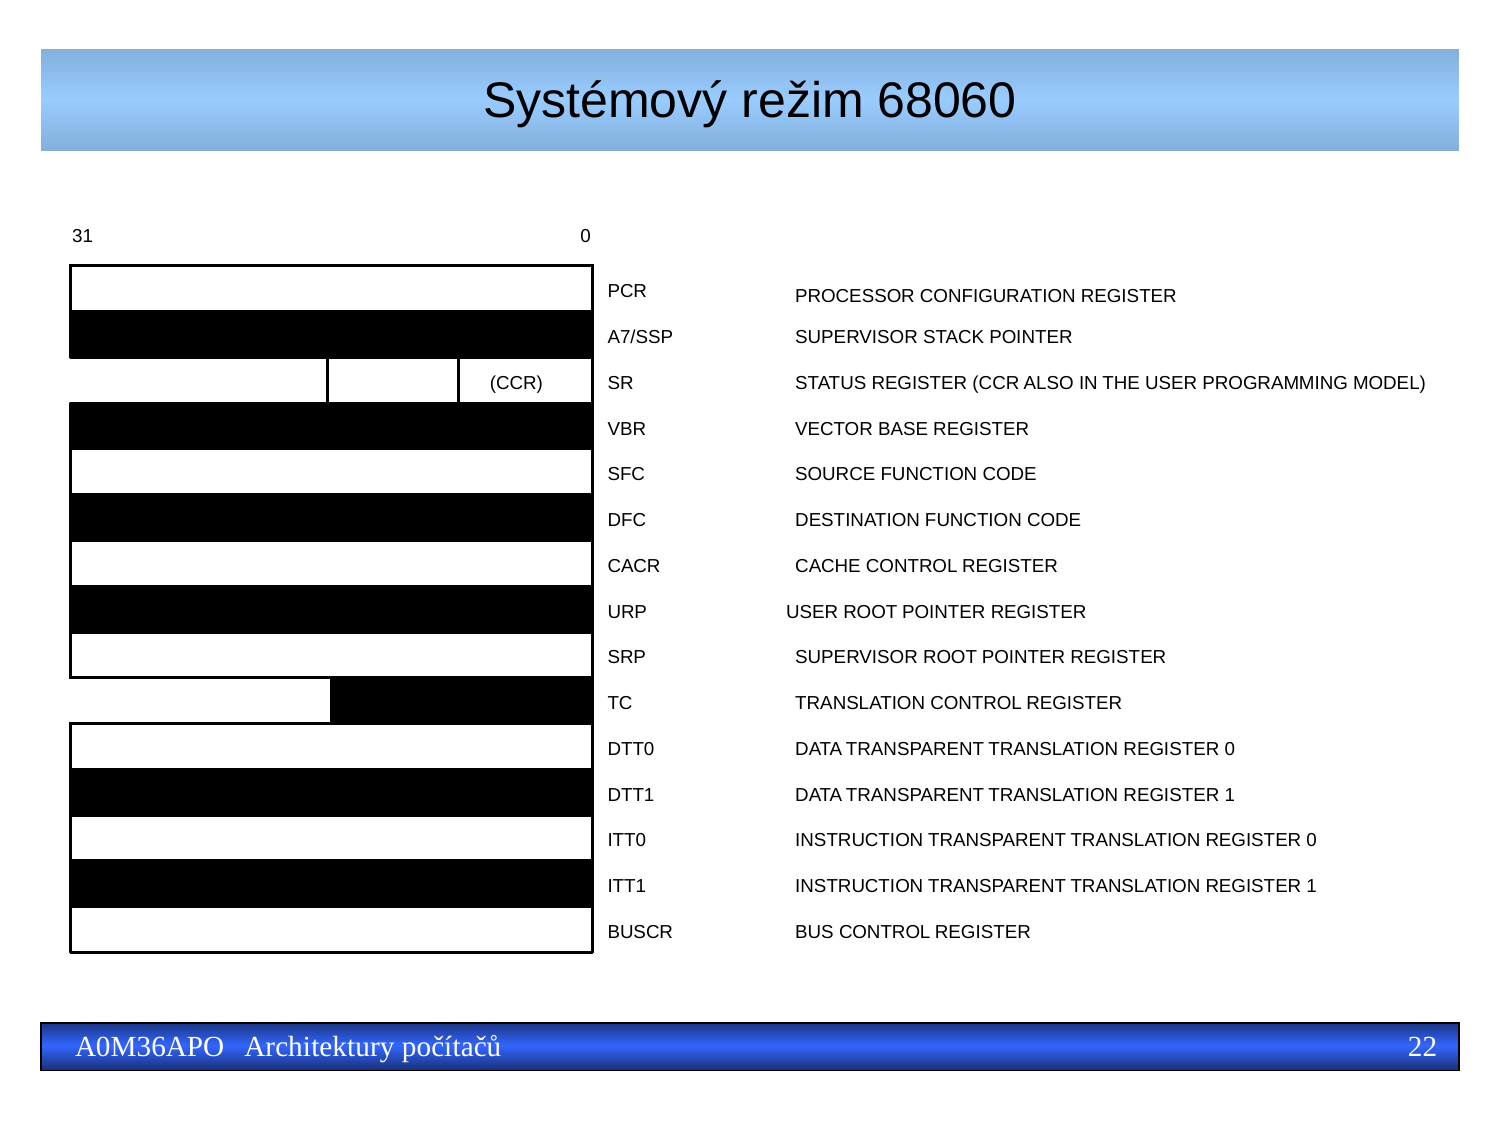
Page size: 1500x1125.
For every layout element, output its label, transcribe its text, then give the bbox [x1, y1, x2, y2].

text_box [71, 769, 593, 814]
text_box [71, 312, 593, 357]
text_box [71, 495, 593, 539]
title Systémový režim 68060 [41, 49, 1459, 151]
text_box [332, 678, 593, 722]
text_box [71, 586, 593, 631]
text_box [71, 403, 593, 447]
text_box [71, 861, 593, 907]
